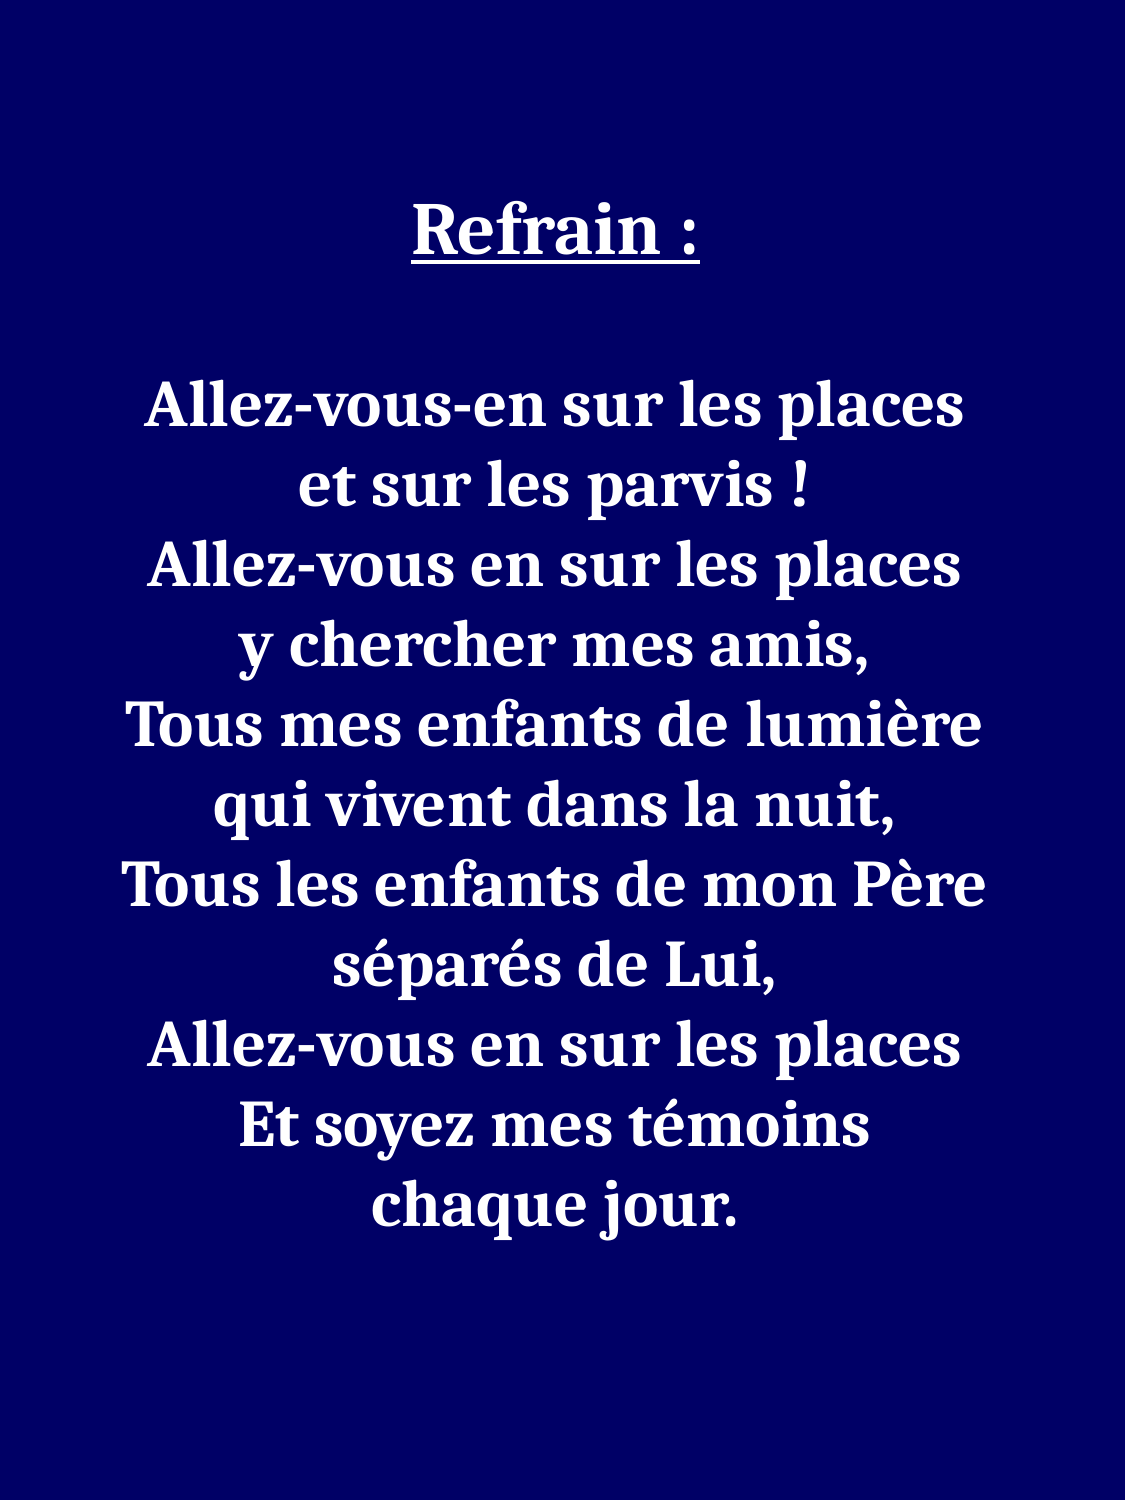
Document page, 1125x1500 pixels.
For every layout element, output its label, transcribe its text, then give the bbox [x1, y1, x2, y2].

text_box Refrain : Allez-vous-en sur les places et sur les parvis ! Allez-vous en sur les places y chercher mes amis, Tous mes enfants de lumière qui vivent dans la nuit, Tous les enfants de mon Père séparés de Lui, Allez-vous en sur les places Et soyez mes témoins chaque jour. [59, 172, 1052, 1217]
